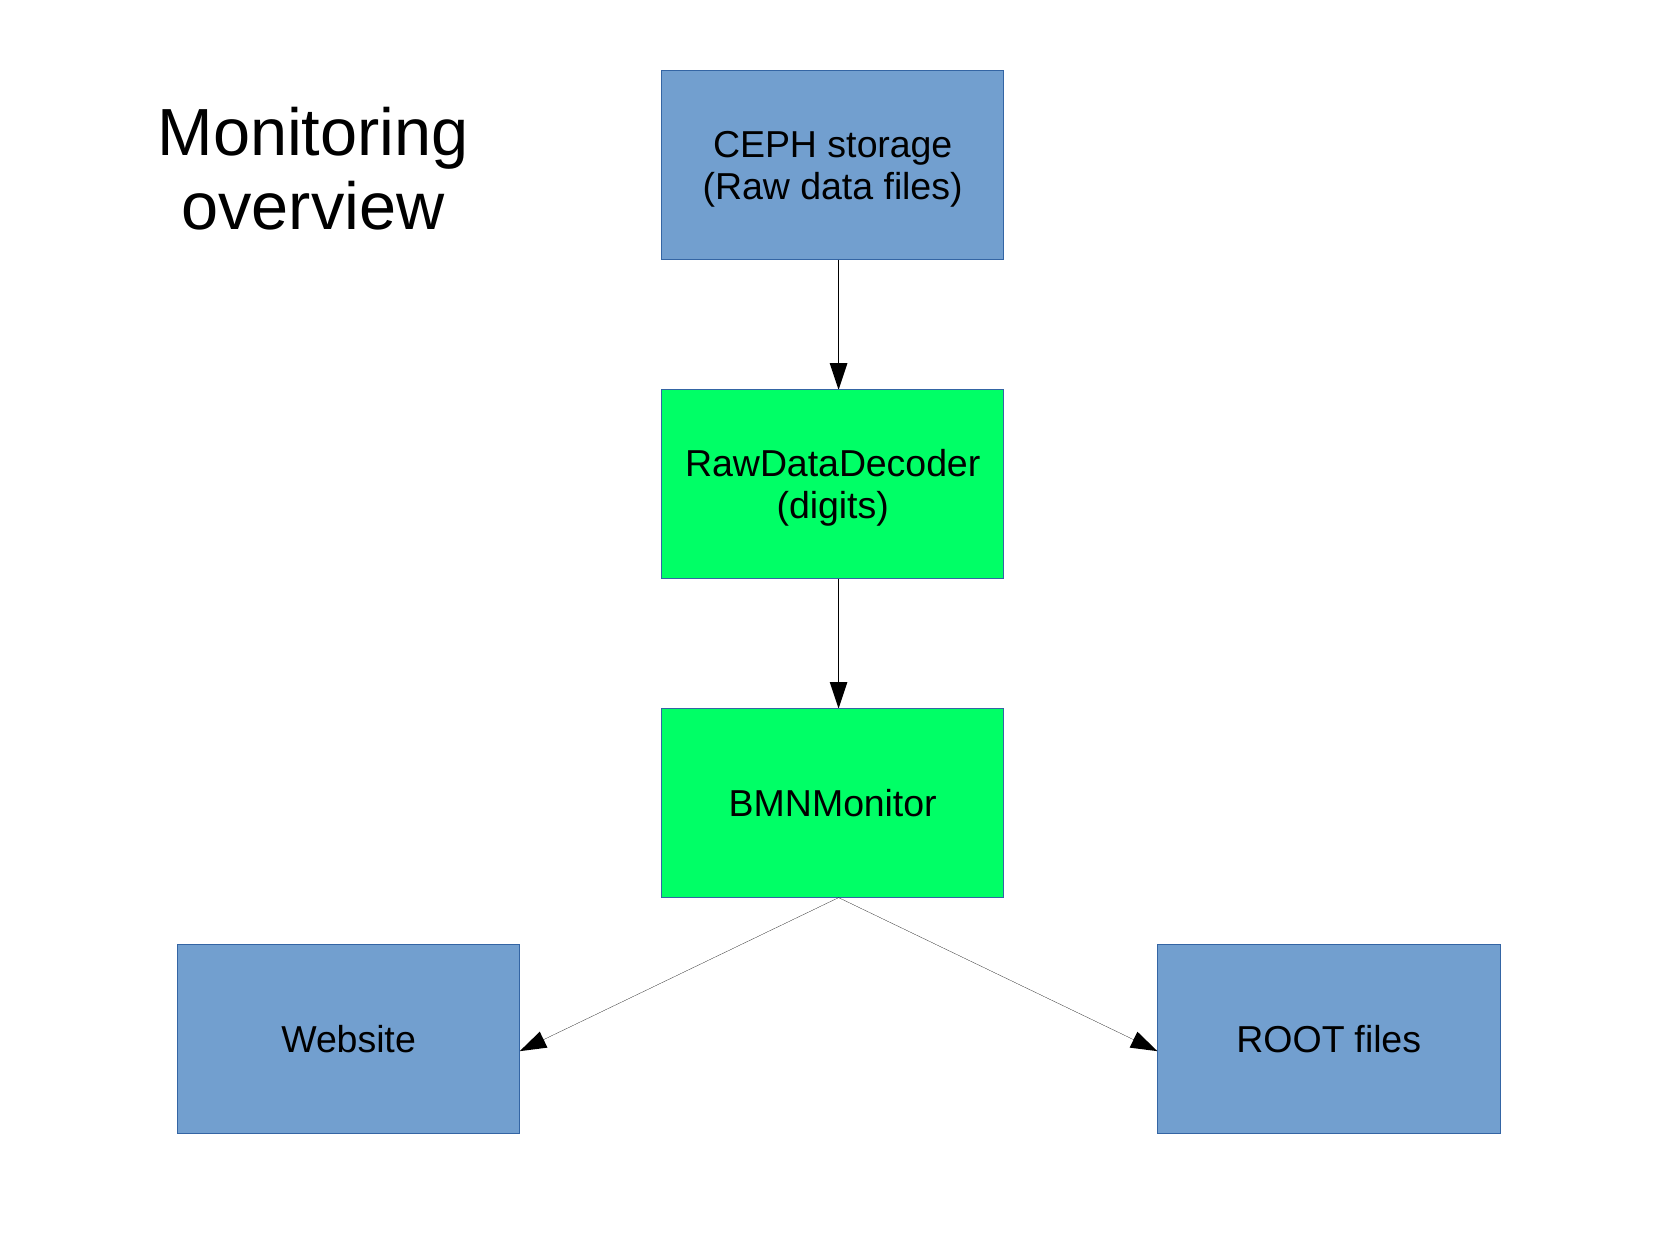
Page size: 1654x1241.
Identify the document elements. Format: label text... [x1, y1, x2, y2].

text_box RawDataDecoder (digits) [661, 389, 1004, 579]
text_box ROOT files [1157, 944, 1501, 1134]
text_box Monitoring overview [141, 94, 485, 245]
text_box Website [177, 944, 520, 1134]
text_box BMNMonitor [661, 708, 1004, 898]
text_box CEPH storage (Raw data files) [661, 70, 1004, 260]
